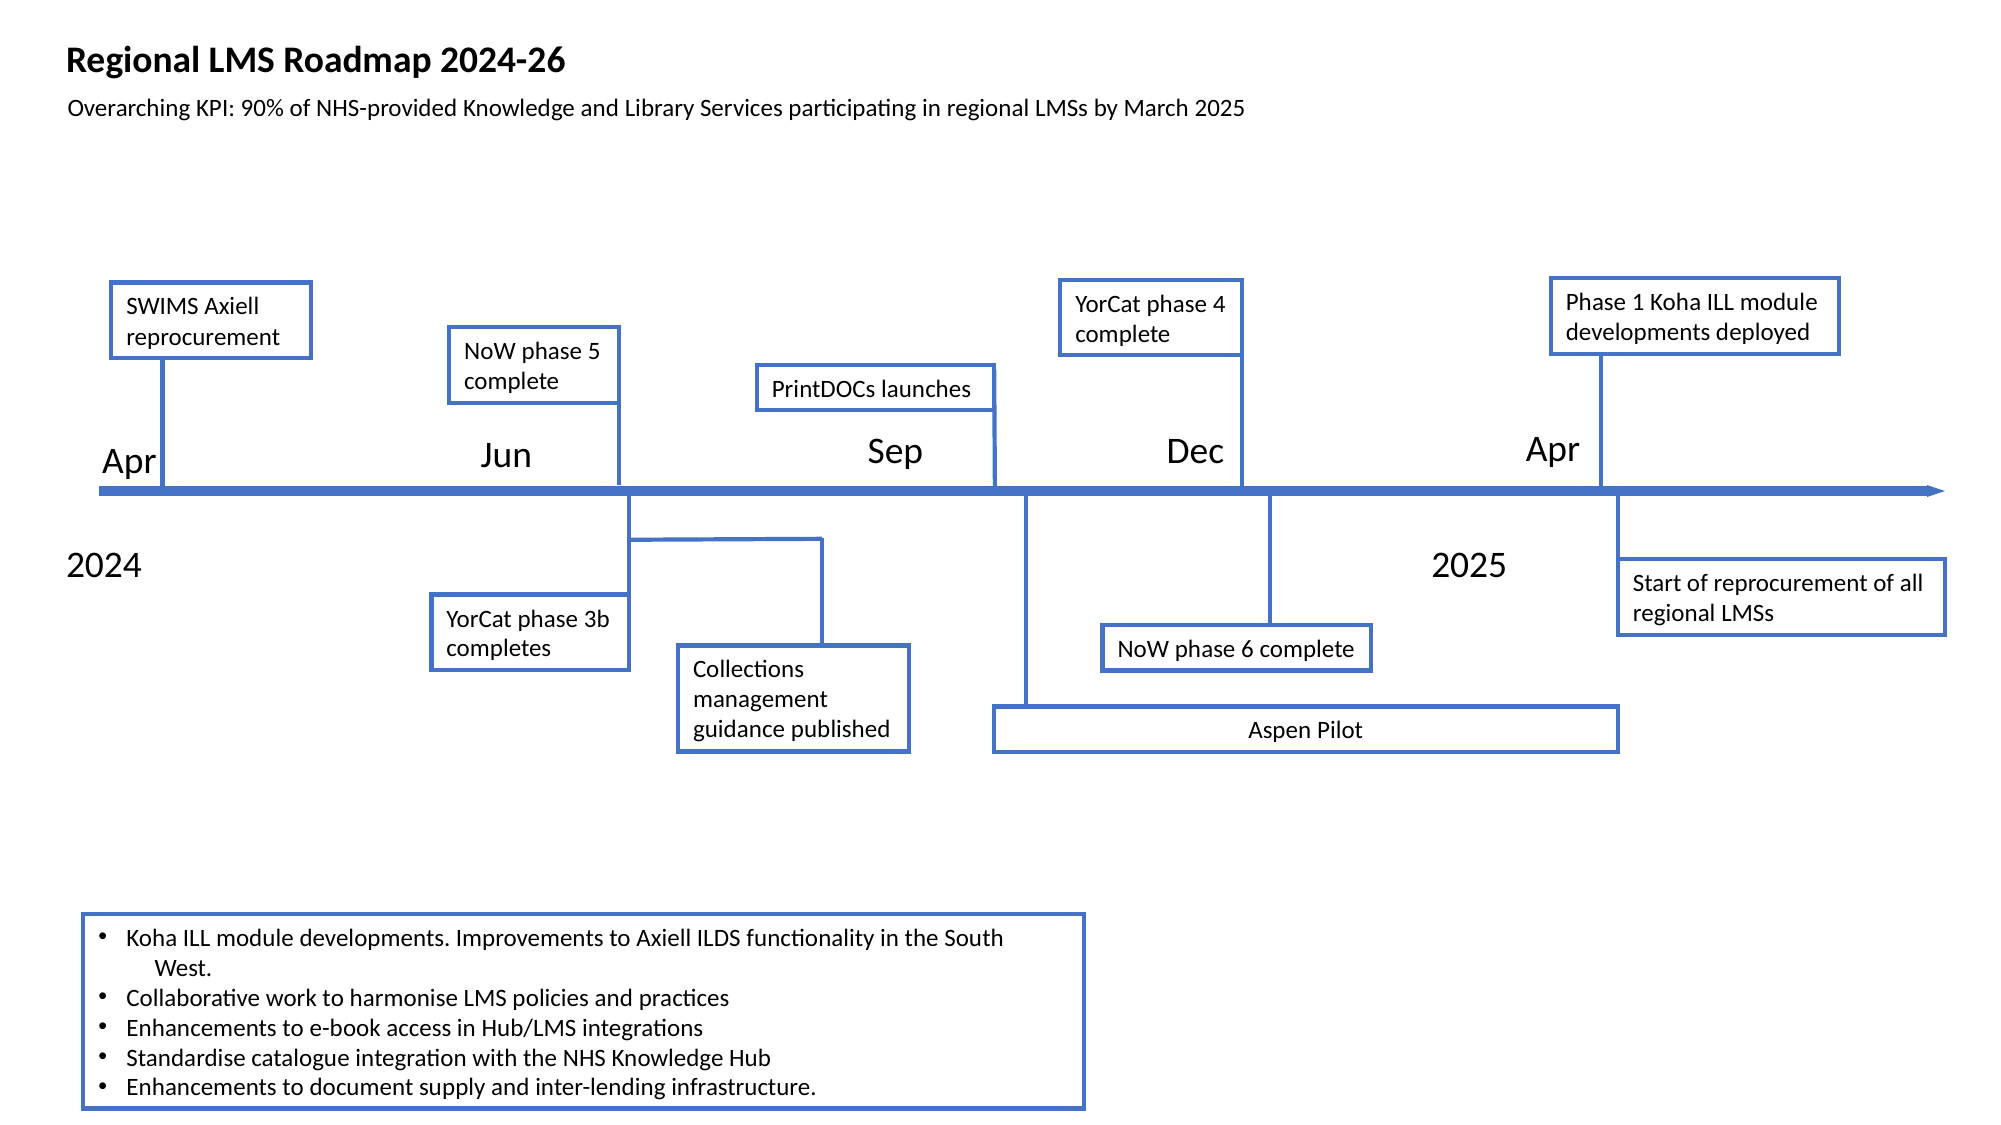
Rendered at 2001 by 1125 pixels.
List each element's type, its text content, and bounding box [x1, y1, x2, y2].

text_box Apr [87, 428, 178, 490]
text_box 2025 [1416, 532, 1530, 593]
text_box Dec [1151, 418, 1243, 479]
text_box Overarching KPI: 90% of NHS-provided Knowledge and Library Services participating in regional LMSs by March 2025 [52, 84, 1592, 130]
text_box Collections management guidance published [678, 645, 909, 752]
text_box Start of reprocurement of all regional LMSs [1617, 558, 1945, 635]
text_box Sep [852, 418, 943, 479]
text_box PrintDOCs launches [756, 364, 995, 411]
text_box NoW phase 5 complete [449, 327, 619, 404]
text_box Apr [1510, 416, 1599, 478]
text_box 2024 [50, 532, 164, 593]
text_box Phase 1 Koha ILL module developments deployed [1550, 277, 1839, 354]
text_box Aspen Pilot [993, 706, 1618, 752]
text_box YorCat phase 3b completes [431, 594, 629, 671]
text_box Regional LMS Roadmap 2024-26 [50, 27, 679, 89]
text_box NoW phase 6 complete [1102, 625, 1372, 671]
text_box Jun [465, 422, 556, 483]
text_box YorCat phase 4 complete [1060, 279, 1243, 356]
text_box SWIMS Axiell reprocurement [111, 282, 312, 359]
text_box Koha ILL module developments. Improvements to Axiell ILDS functionality in the South West. Collaborative work to harmonise LMS policies and practices Enhancements to e-book access in Hub/LMS integrations Standardise catalogue integration with the NHS Knowledge Hub Enhancements to document supply and inter-lending infrastructure. [83, 913, 1084, 1081]
